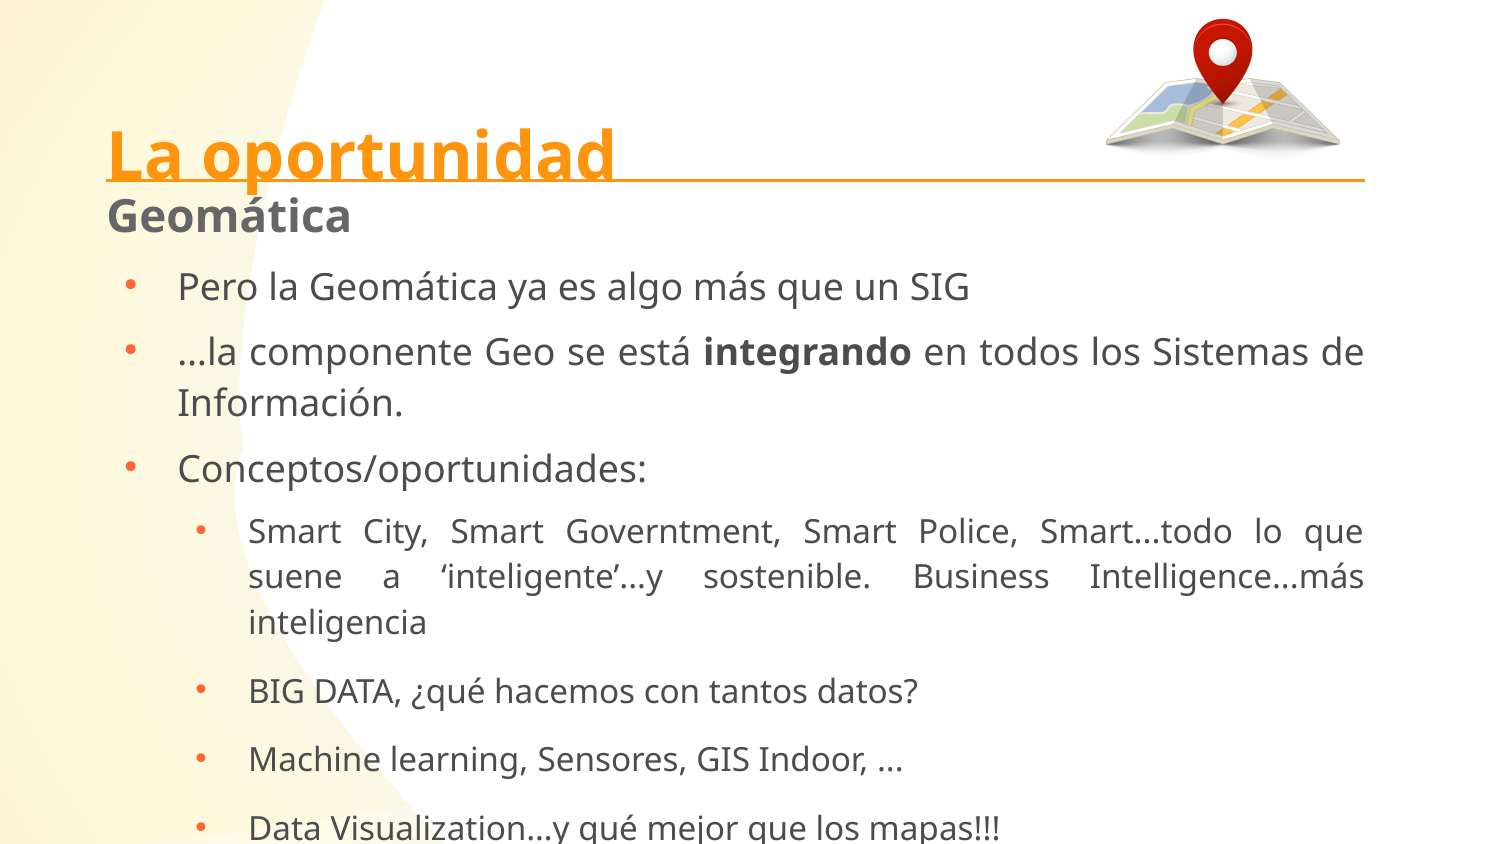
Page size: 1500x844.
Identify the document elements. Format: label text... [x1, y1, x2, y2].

picture [583, 824, 593, 838]
list Pero la Geomática ya es algo más que un SIG …la componente Geo se está integrando en todos los Sistemas de Información. Conceptos/oportunidades: Smart City, Smart Governtment, Smart Police, Smart...todo lo que suene a ‘inteligente’...y sostenible. Business Intelligence...más inteligencia BIG DATA, ¿qué hacemos con tantos datos? Machine learning, Sensores, GIS Indoor, ... Data Visualization…y qué mejor que los mapas!!! [106, 194, 1366, 773]
picture [752, 824, 762, 838]
text_box Geomática [106, 183, 1205, 247]
picture [0, 0, 1500, 844]
picture [924, 824, 934, 838]
title La oportunidad [106, 115, 1457, 193]
